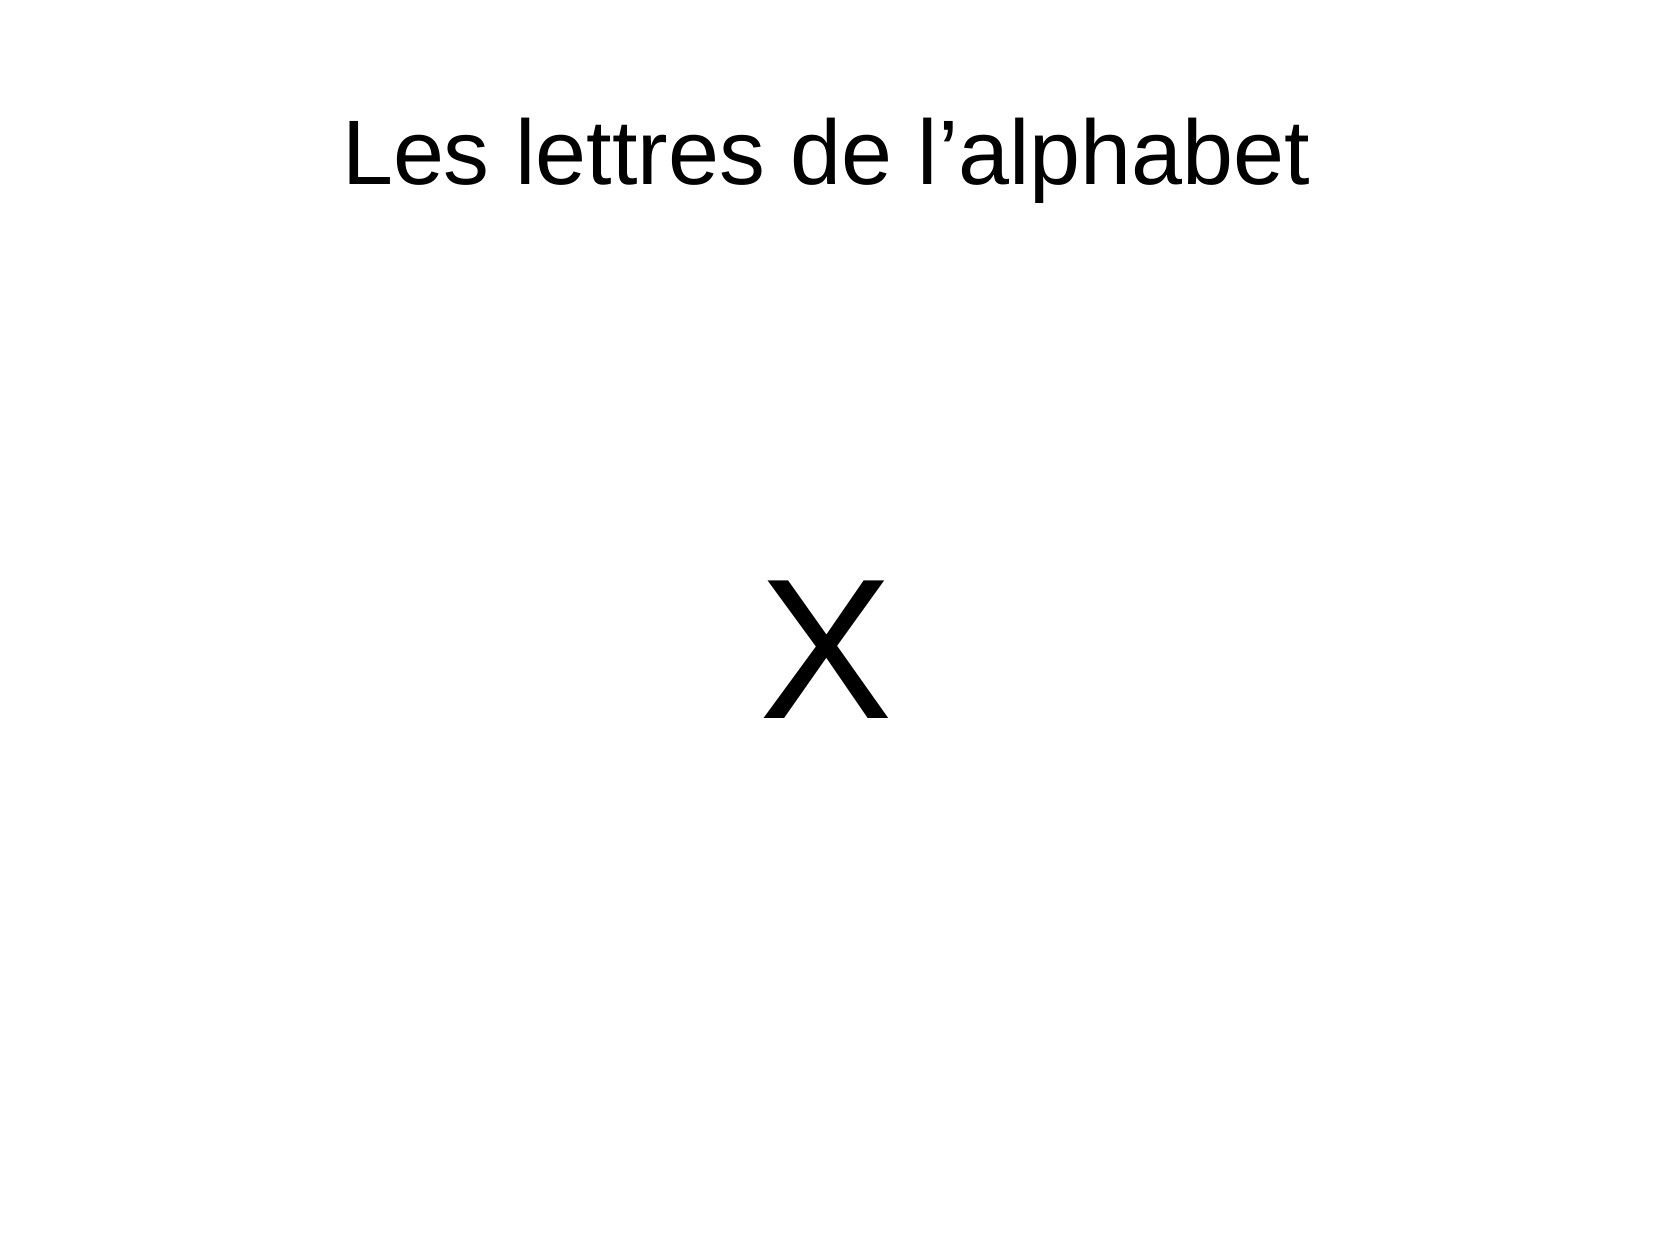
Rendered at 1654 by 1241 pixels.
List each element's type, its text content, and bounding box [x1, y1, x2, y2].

subtitle X [82, 290, 1571, 1010]
title Les lettres de l’alphabet [82, 49, 1571, 257]
